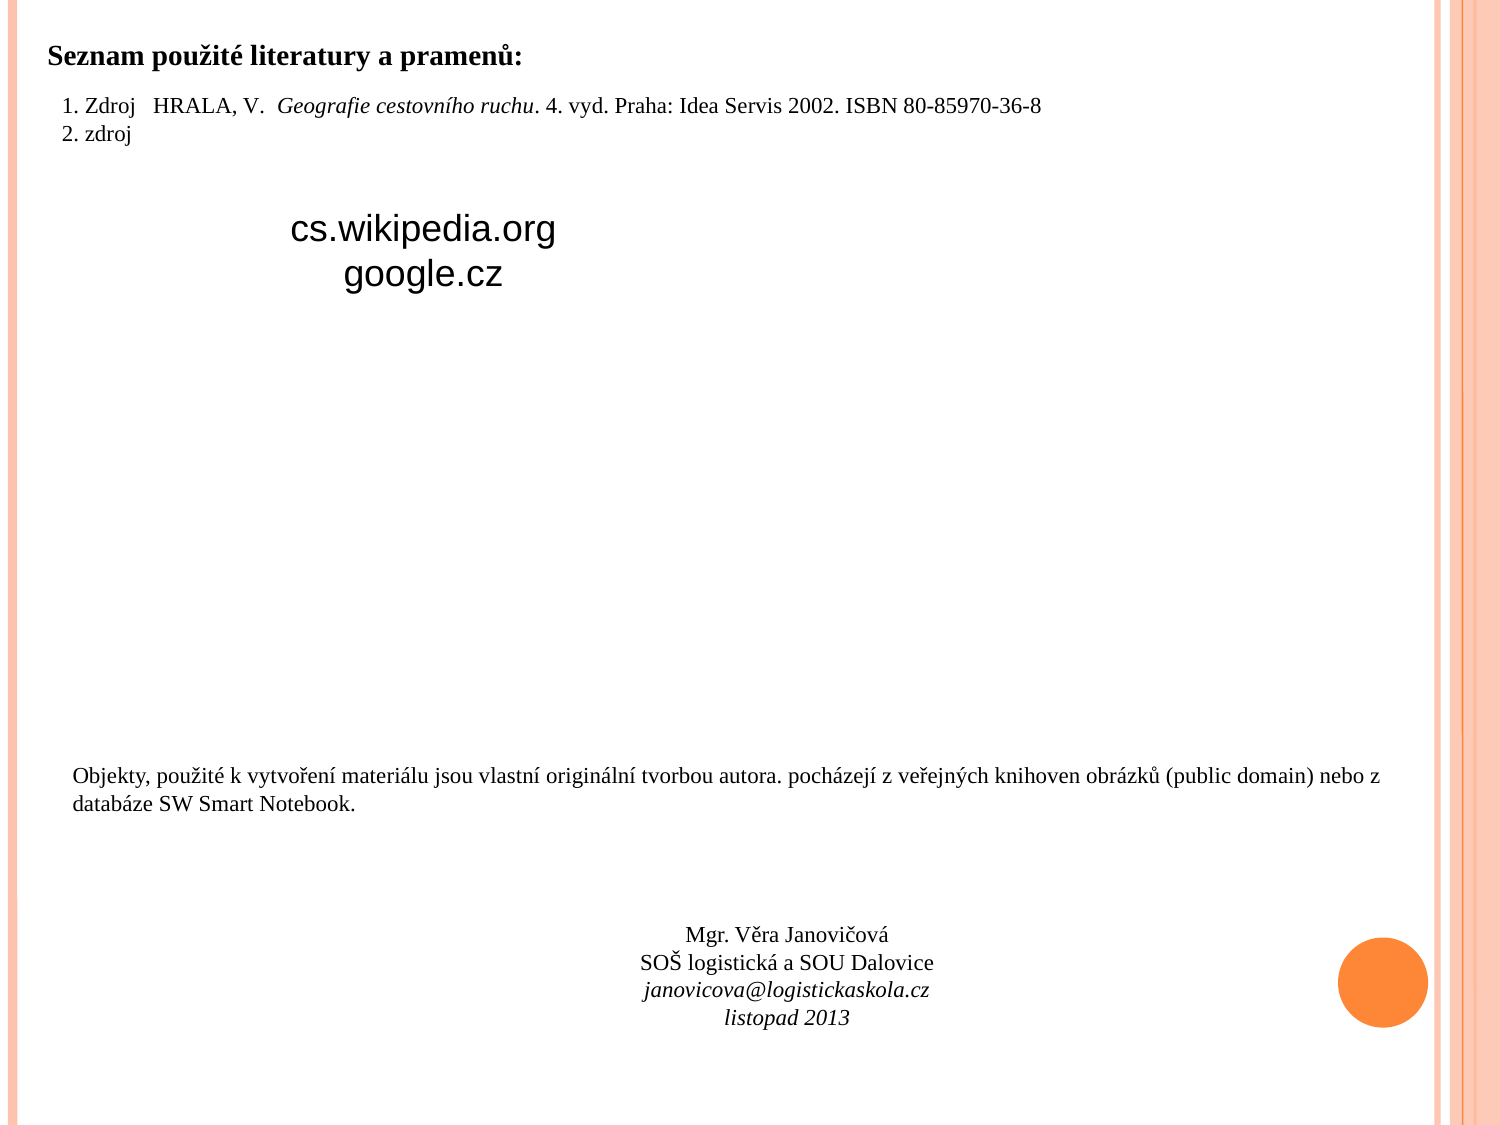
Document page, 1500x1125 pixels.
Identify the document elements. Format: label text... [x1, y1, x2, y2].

text_box Seznam použité literatury a pramenů: [33, 29, 762, 79]
text_box cs.wikipedia.org google.cz [48, 196, 798, 301]
text_box 1. Zdroj HRALA, V. Geografie cestovního ruchu. 4. vyd. Praha: Idea Servis 2002. ISBN 80-85970-36-8 2. zdroj [48, 84, 1310, 154]
text_box Objekty, použité k vytvoření materiálu jsou vlastní originální tvorbou autora. pocházejí z veřejných knihoven obrázků (public domain) nebo z databáze SW Smart Notebook. [58, 753, 1442, 823]
text_box Mgr. Věra Janovičová SOŠ logistická a SOU Dalovice janovicova@logistickaskola.cz listopad 2013 [494, 913, 1080, 1039]
